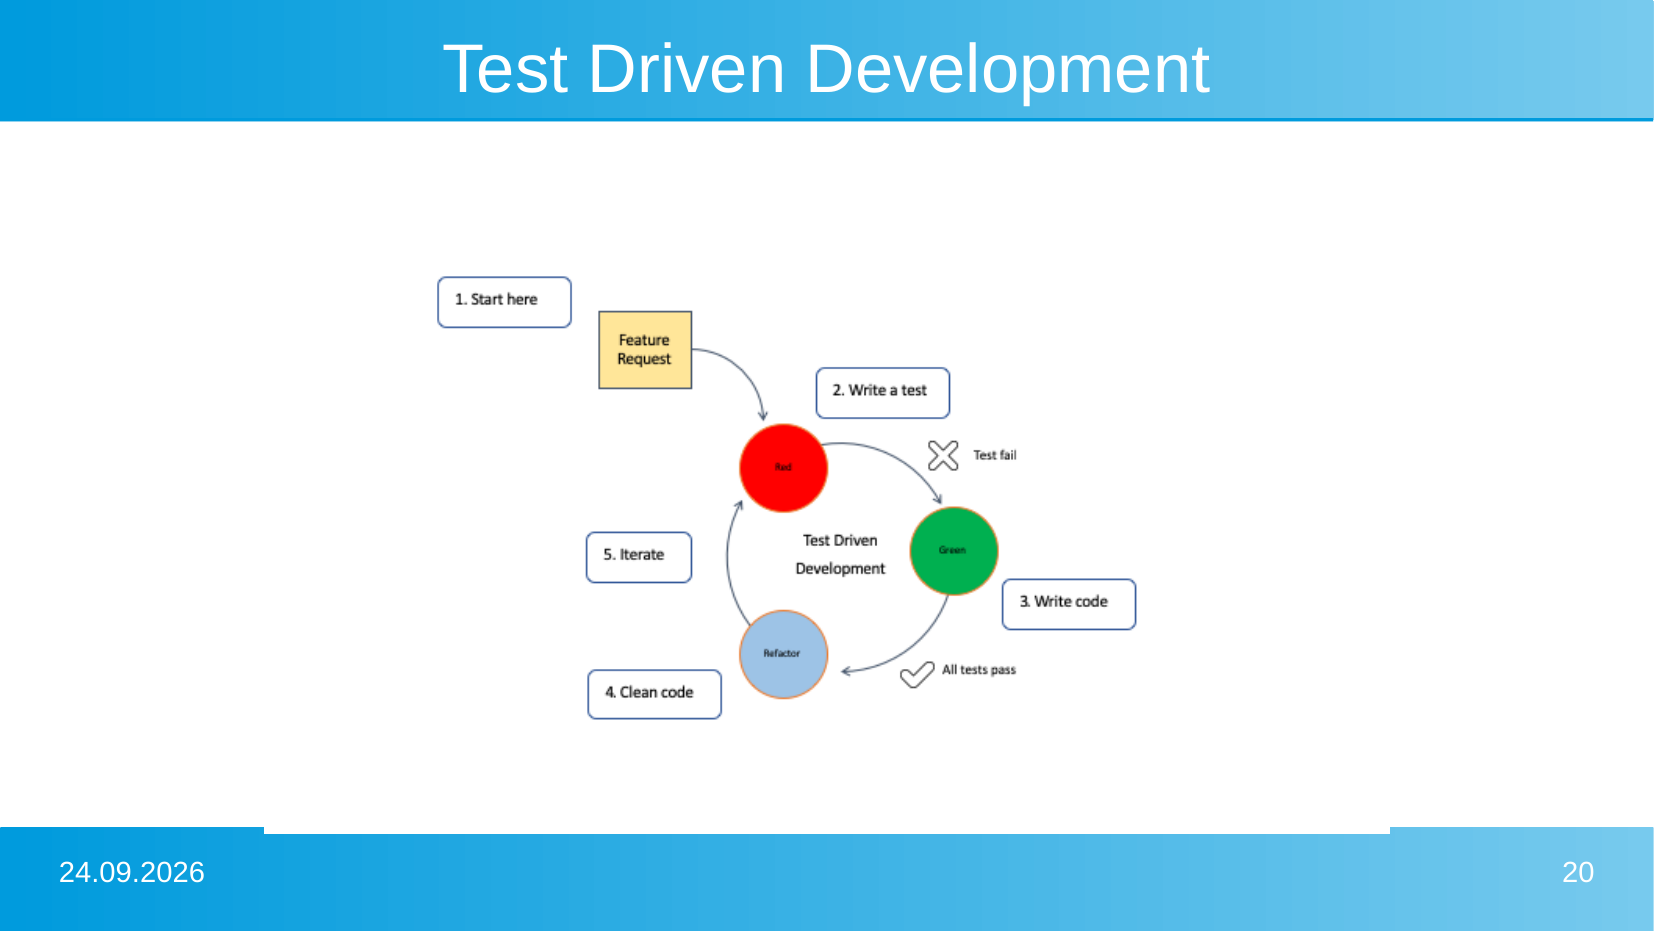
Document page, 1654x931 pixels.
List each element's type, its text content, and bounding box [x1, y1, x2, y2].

title Test Driven Development [59, 29, 1595, 108]
picture [264, 200, 1390, 834]
